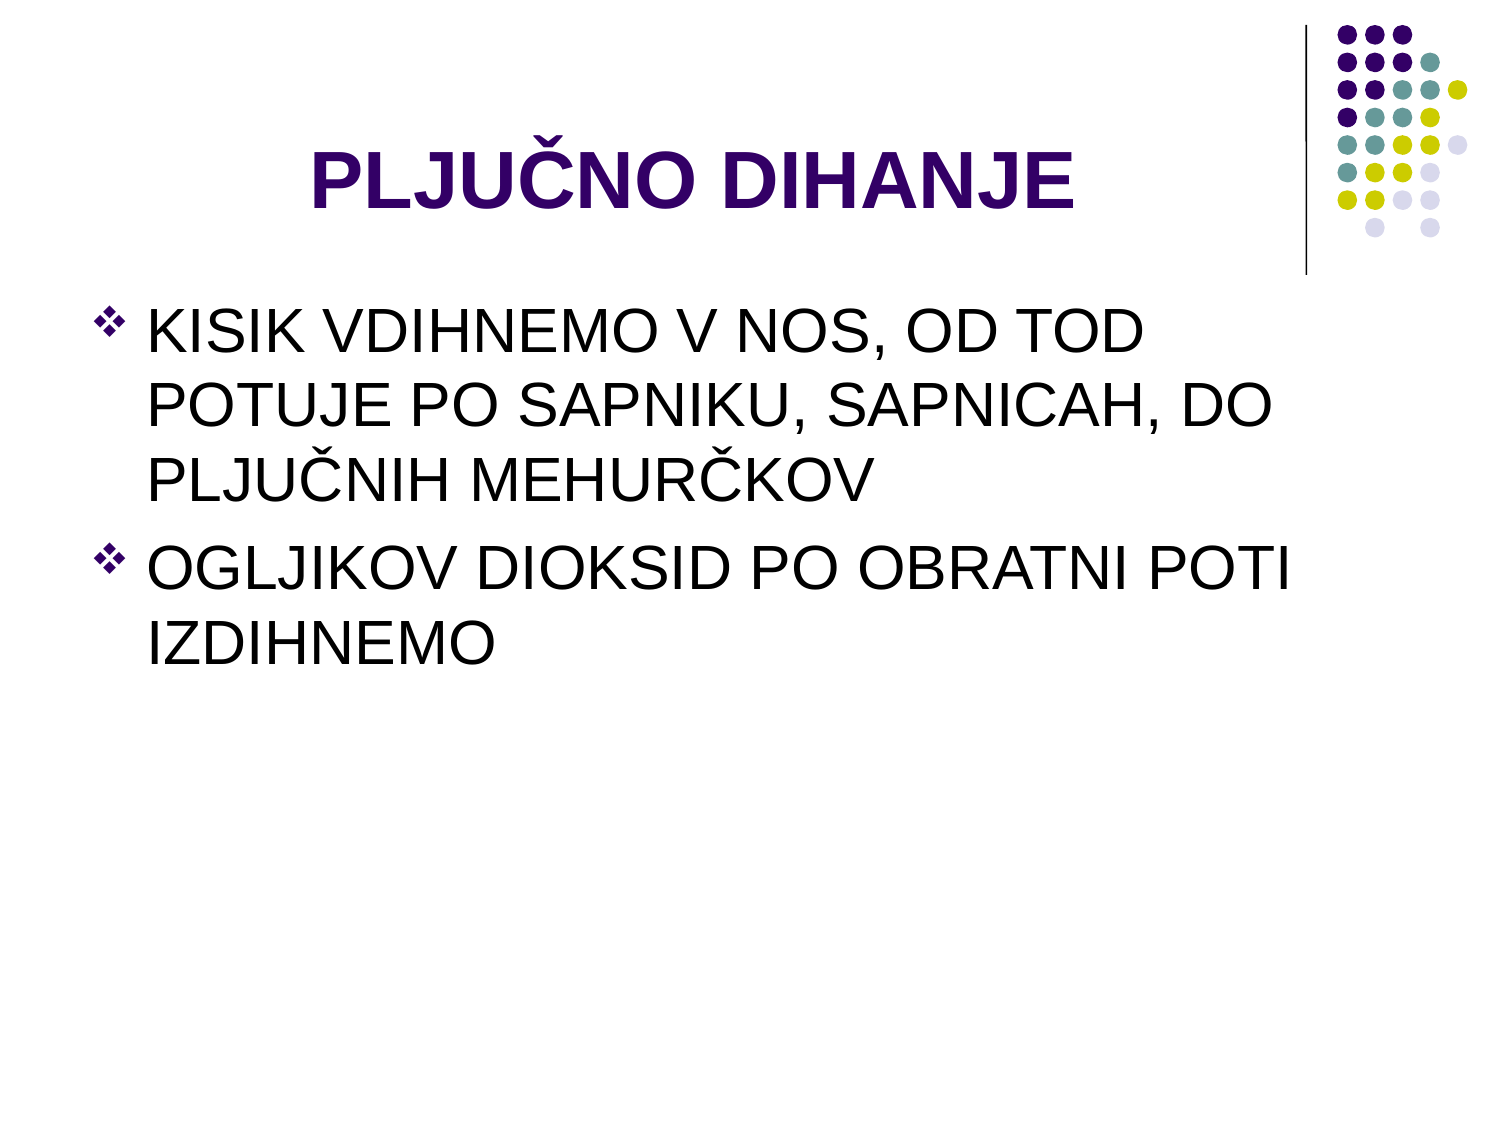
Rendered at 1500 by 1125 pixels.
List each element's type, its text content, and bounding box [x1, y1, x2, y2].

title PLJUČNO DIHANJE [75, 20, 1313, 233]
list KISIK VDIHNEMO V NOS, OD TOD POTUJE PO SAPNIKU, SAPNICAH, DO PLJUČNIH MEHURČKOV OGLJIKOV DIOKSID PO OBRATNI POTI IZDIHNEMO [75, 282, 1425, 1006]
